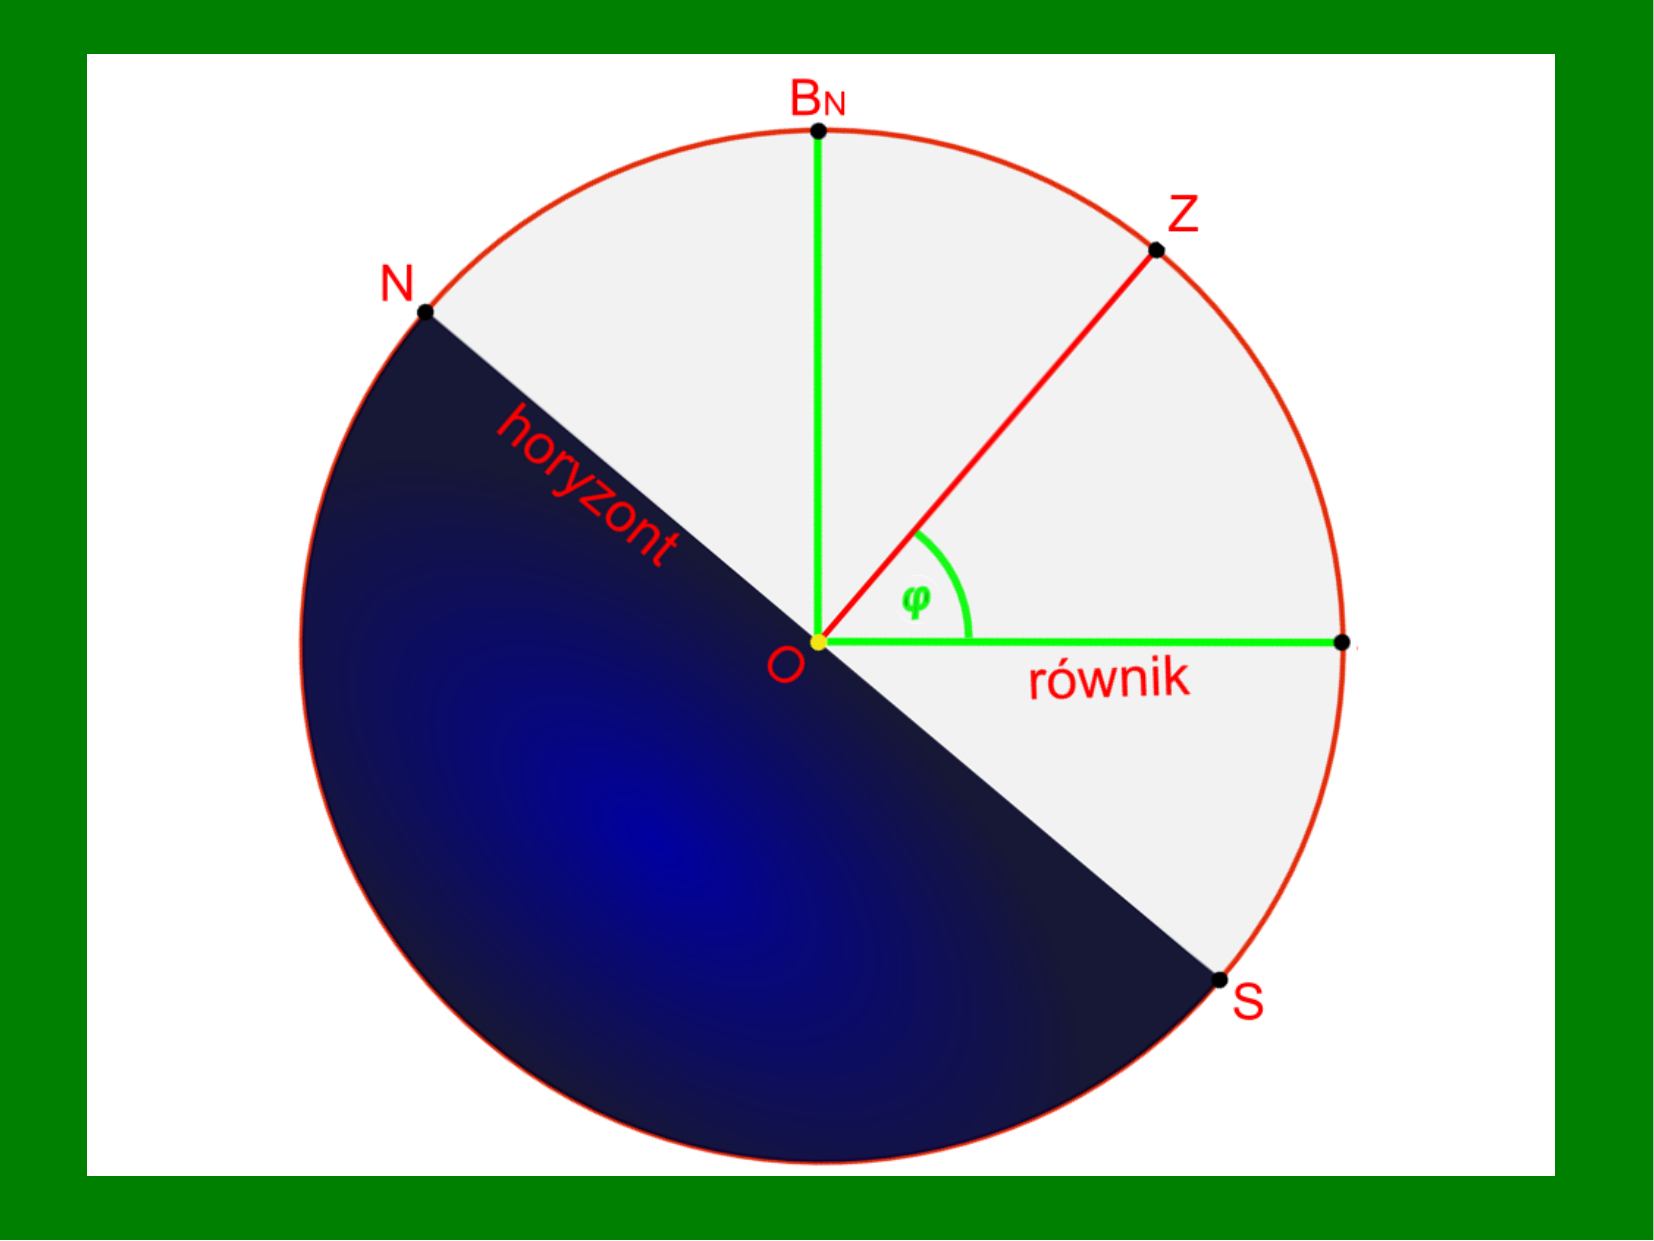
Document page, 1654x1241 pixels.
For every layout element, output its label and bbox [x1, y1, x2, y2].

picture [87, 54, 1555, 1176]
